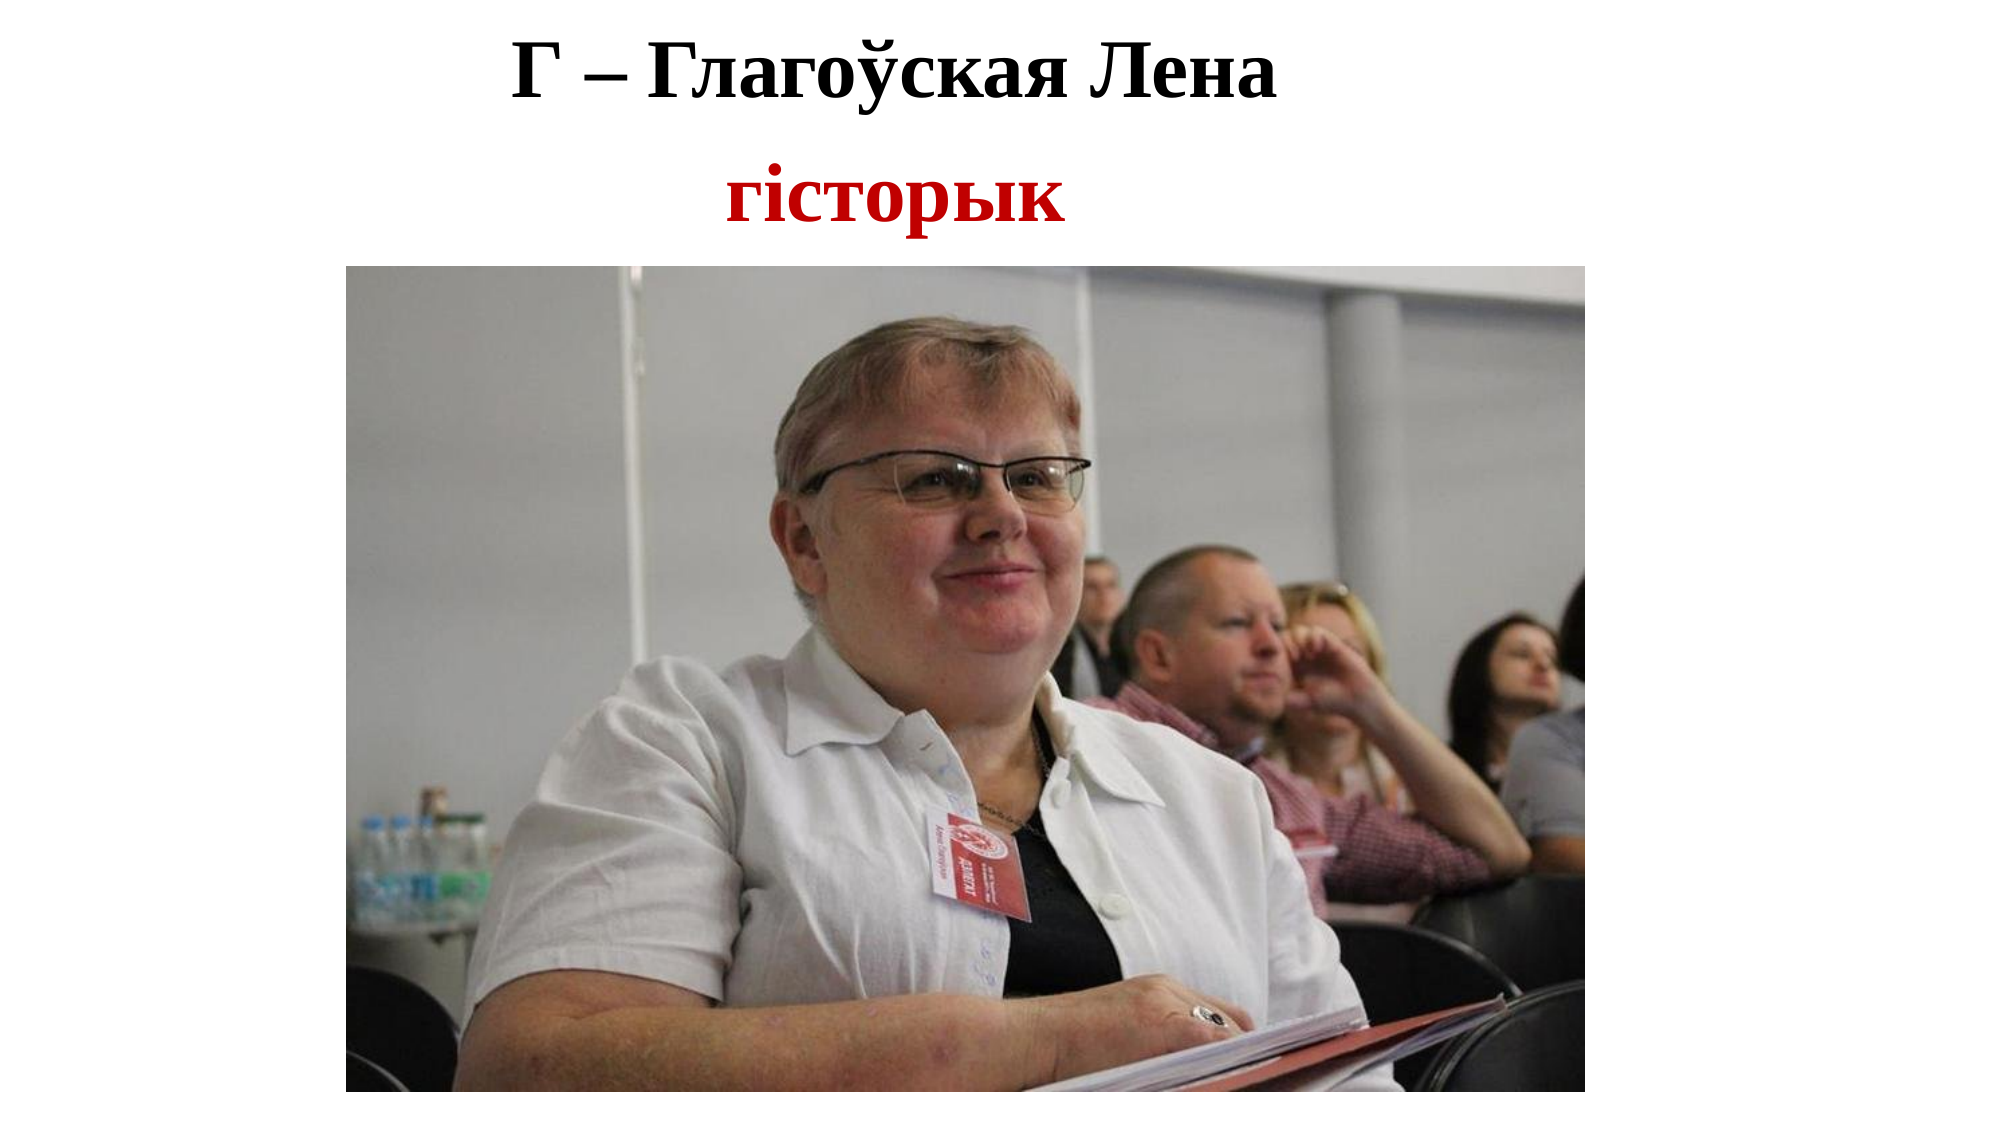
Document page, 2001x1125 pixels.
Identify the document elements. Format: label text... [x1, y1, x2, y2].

picture [346, 266, 1585, 1092]
text_box Г – Глагоўская Лена гісторык [497, 0, 1294, 266]
